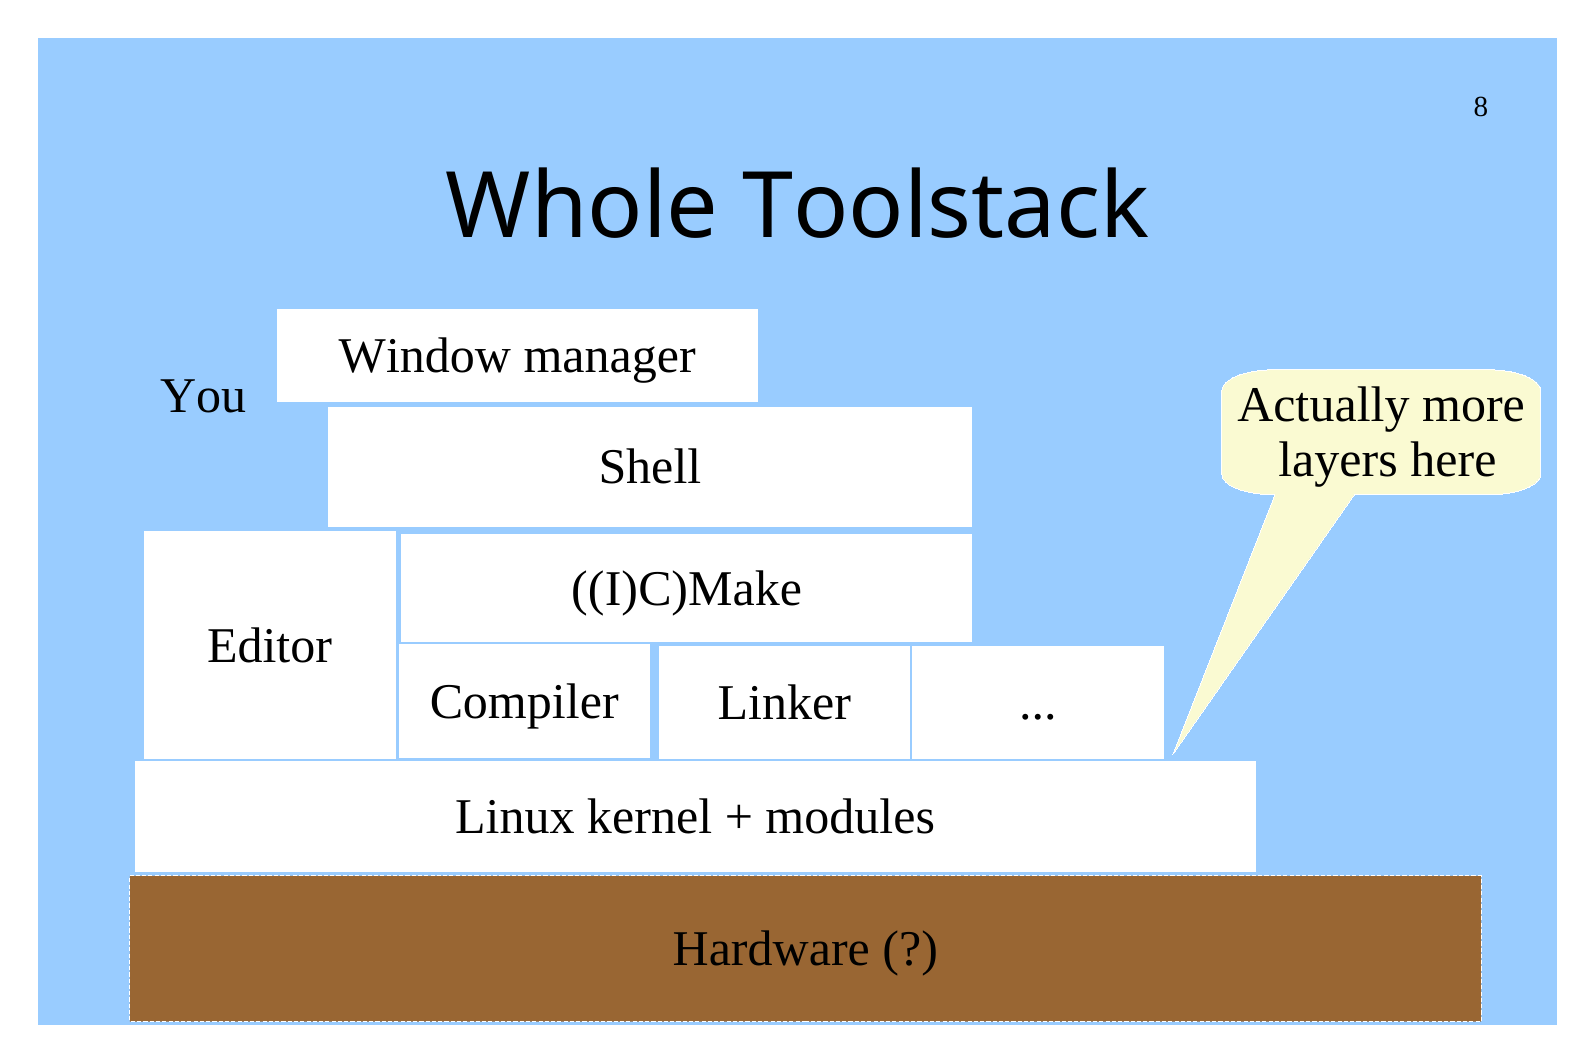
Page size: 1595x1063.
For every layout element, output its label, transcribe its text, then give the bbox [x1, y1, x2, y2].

text_box Actually more layers here [1172, 369, 1541, 755]
text_box Hardware (?) [129, 875, 1482, 1022]
text_box ... [912, 646, 1164, 759]
text_box Linker [659, 646, 910, 759]
text_box Compiler [399, 644, 650, 758]
text_box ((I)C)Make [401, 534, 972, 642]
text_box Shell [328, 407, 972, 527]
text_box You [160, 367, 247, 423]
title Whole Toolstack [149, 119, 1447, 285]
text_box Window manager [277, 309, 758, 402]
text_box Editor [144, 531, 396, 759]
text_box Linux kernel + modules [135, 761, 1256, 872]
